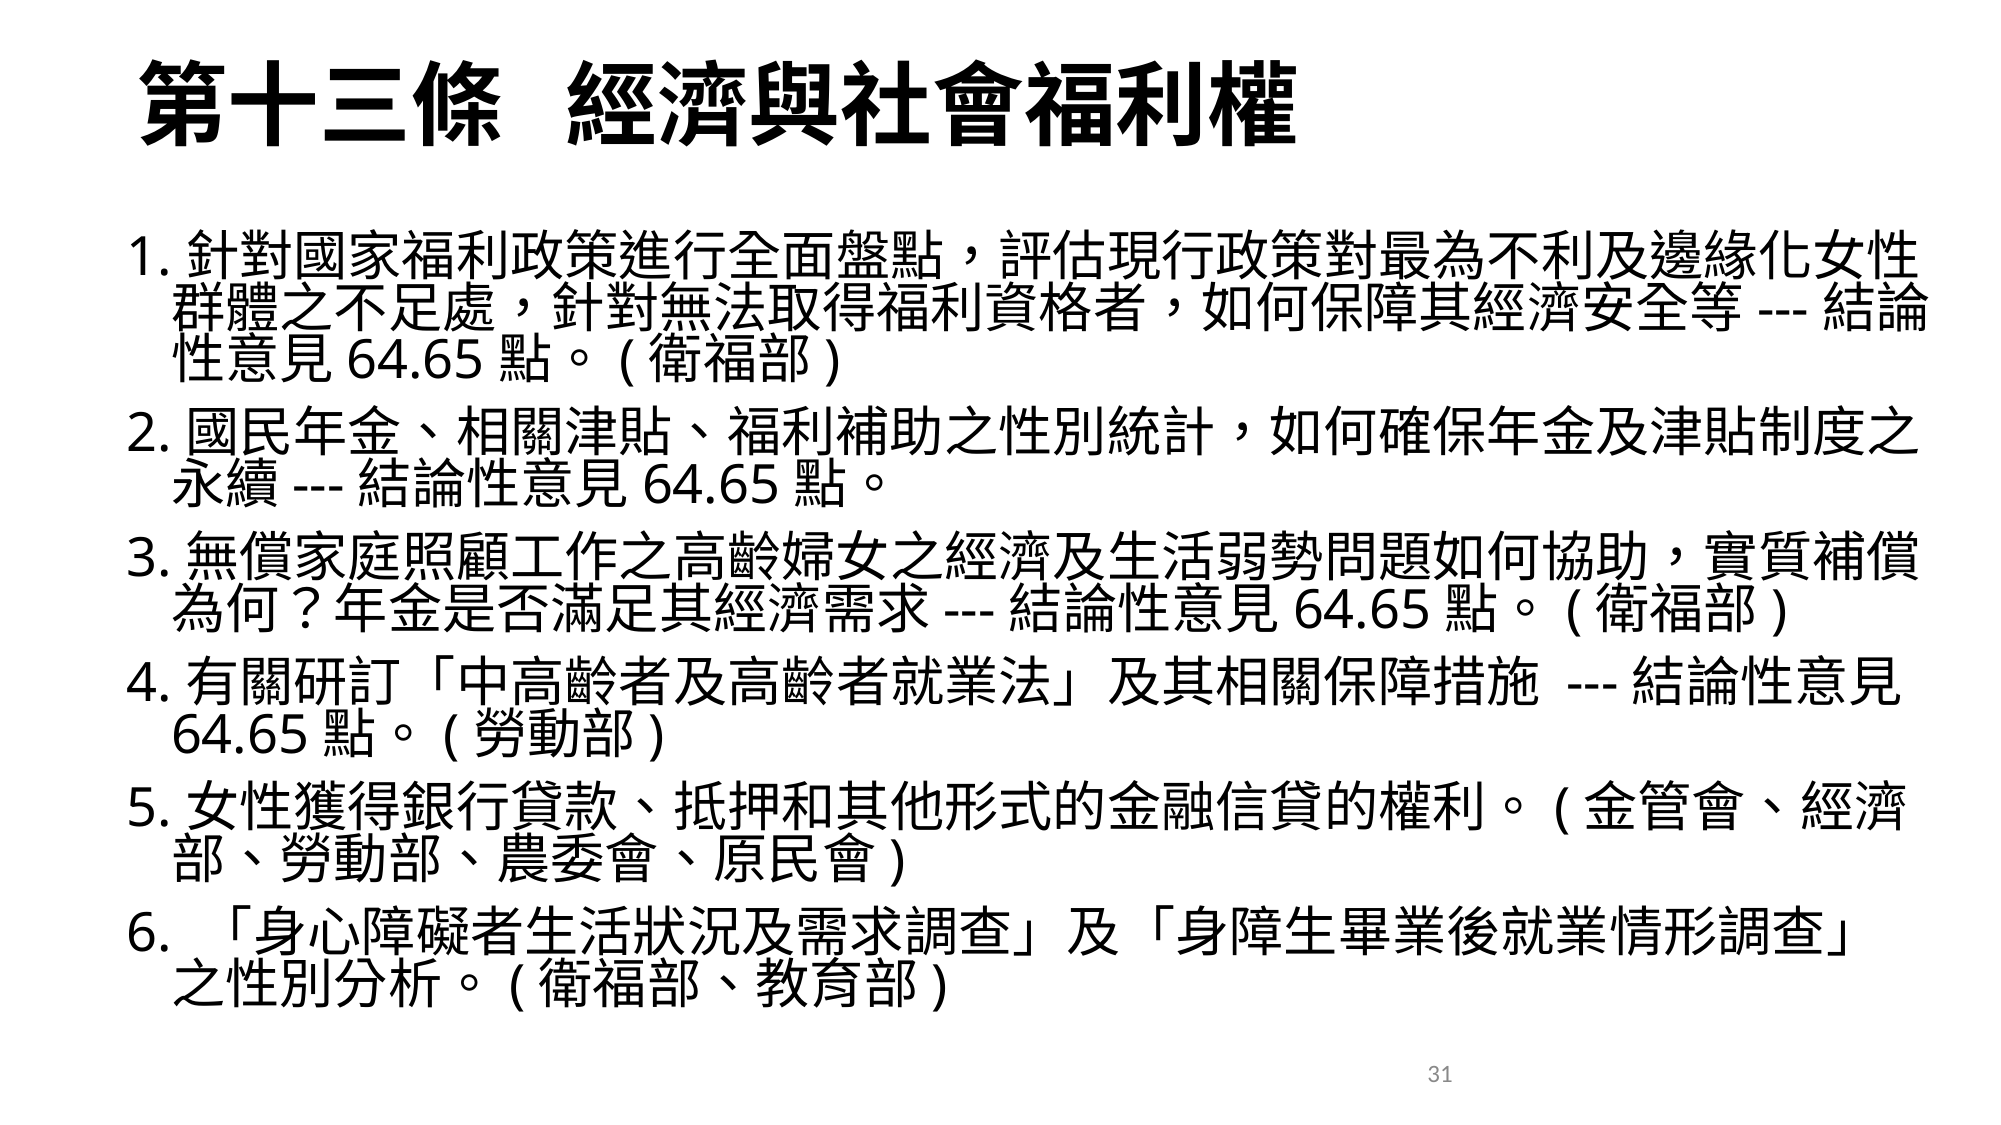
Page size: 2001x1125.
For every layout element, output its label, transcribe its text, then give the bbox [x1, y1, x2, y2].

title 第十三條 經濟與社會福利權 [121, 0, 1924, 218]
list 1.針對國家福利政策進行全面盤點，評估現行政策對最為不利及邊緣化女性群體之不足處，針對無法取得福利資格者，如何保障其經濟安全等---結論性意見64.65點。(衛福部) 2.國民年金、相關津貼、福利補助之性別統計，如何確保年金及津貼制度之永續---結論性意見64.65點。 3.無償家庭照顧工作之高齡婦女之經濟及生活弱勢問題如何協助，實質補償為何？年金是否滿足其經濟需求---結論性意見64.65點。(衛福部) 4.有關研訂「中高齡者及高齡者就業法」及其相關保障措施 ---結論性意見64.65點。(勞動部) 5.女性獲得銀行貸款、抵押和其他形式的金融信貸的權利。(金管會、經濟部、勞動部、農委會、原民會) 6. 「身心障礙者生活狀況及需求調查」及「身障生畢業後就業情形調查」之性別分析。(衛福部、教育部) [66, 225, 1948, 1043]
text_box 31 [1412, 1042, 1863, 1103]
